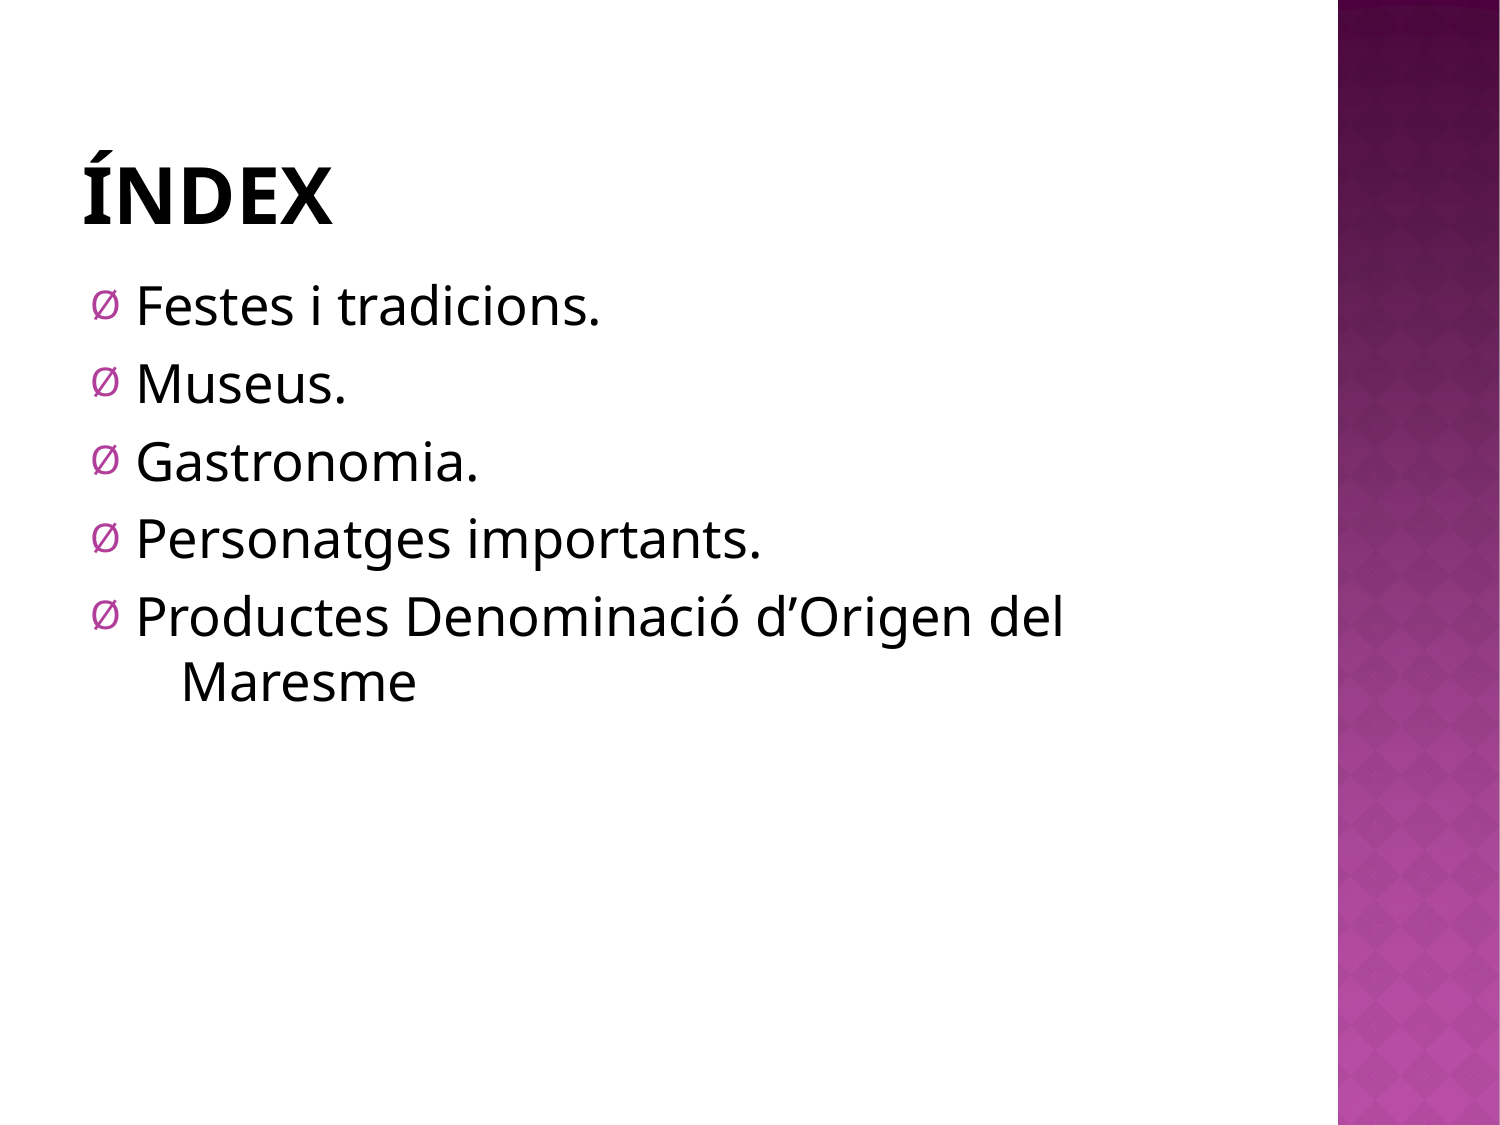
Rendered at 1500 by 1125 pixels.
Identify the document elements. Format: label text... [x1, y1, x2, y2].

list Festes i tradicions. Museus. Gastronomia. Personatges importants. Productes Denominació d’Origen del Maresme [75, 264, 1263, 1060]
title ÍNDEX [75, 52, 1263, 240]
